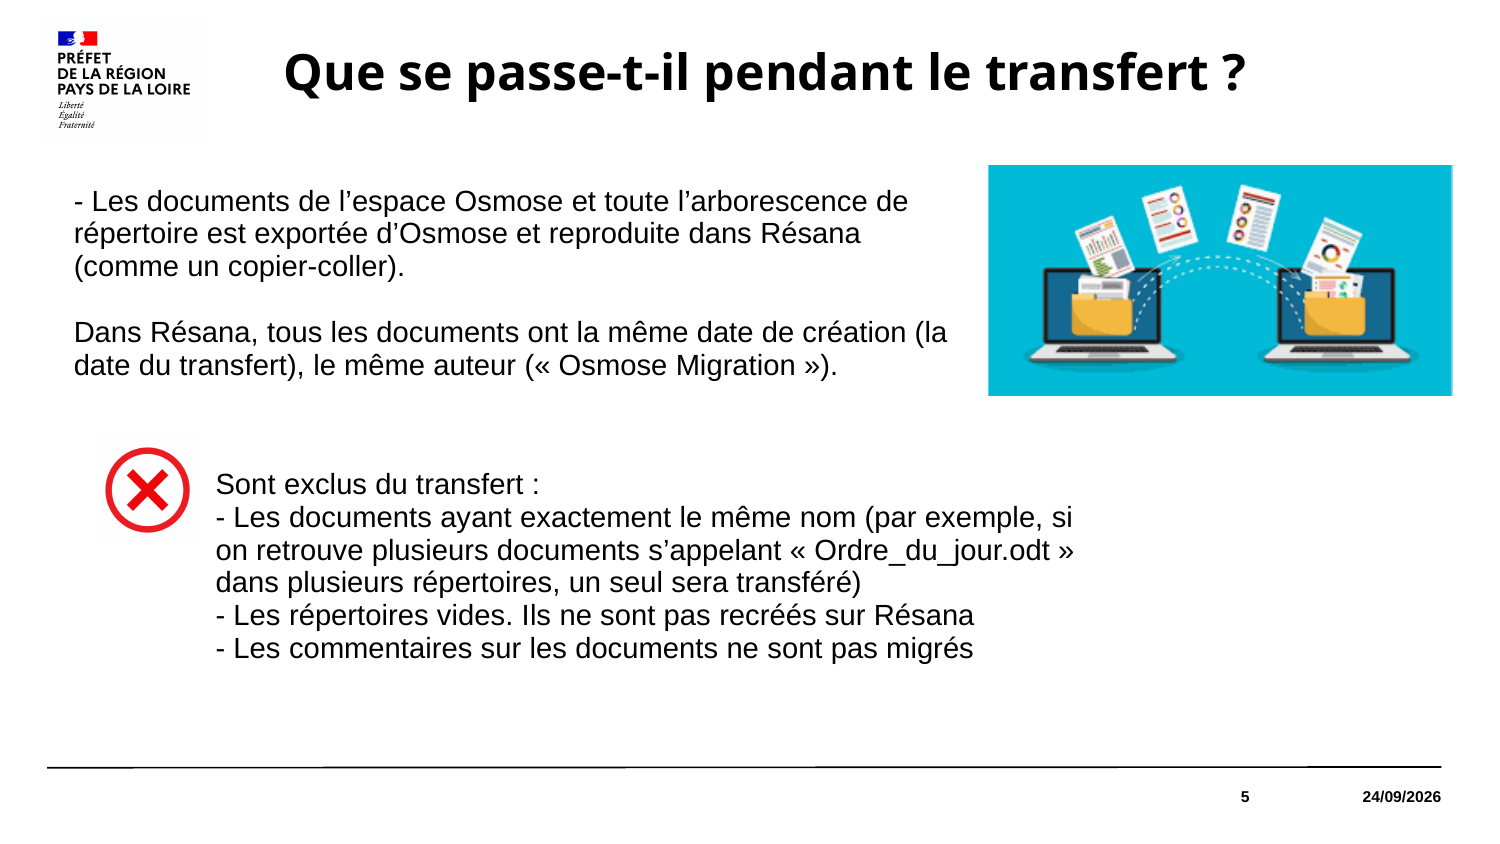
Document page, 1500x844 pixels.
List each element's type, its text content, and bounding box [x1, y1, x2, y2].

text_box - Les documents de l’espace Osmose et toute l’arborescence de répertoire est exportée d’Osmose et reproduite dans Résana (comme un copier-coller). Dans Résana, tous les documents ont la même date de création (la date du transfert), le même auteur (« Osmose Migration »). [59, 177, 969, 827]
title Que se passe-t-il pendant le transfert ? [283, 47, 1347, 166]
picture [94, 436, 201, 544]
picture [988, 165, 1453, 396]
picture [44, 17, 204, 142]
text_box Sont exclus du transfert : - Les documents ayant exactement le même nom (par exemple, si on retrouve plusieurs documents s’appelant « Ordre_du_jour.odt » dans plusieurs répertoires, un seul sera transféré) - Les répertoires vides. Ils ne sont pas recréés sur Résana - Les commentaires sur les documents ne sont pas migrés [200, 460, 1111, 745]
